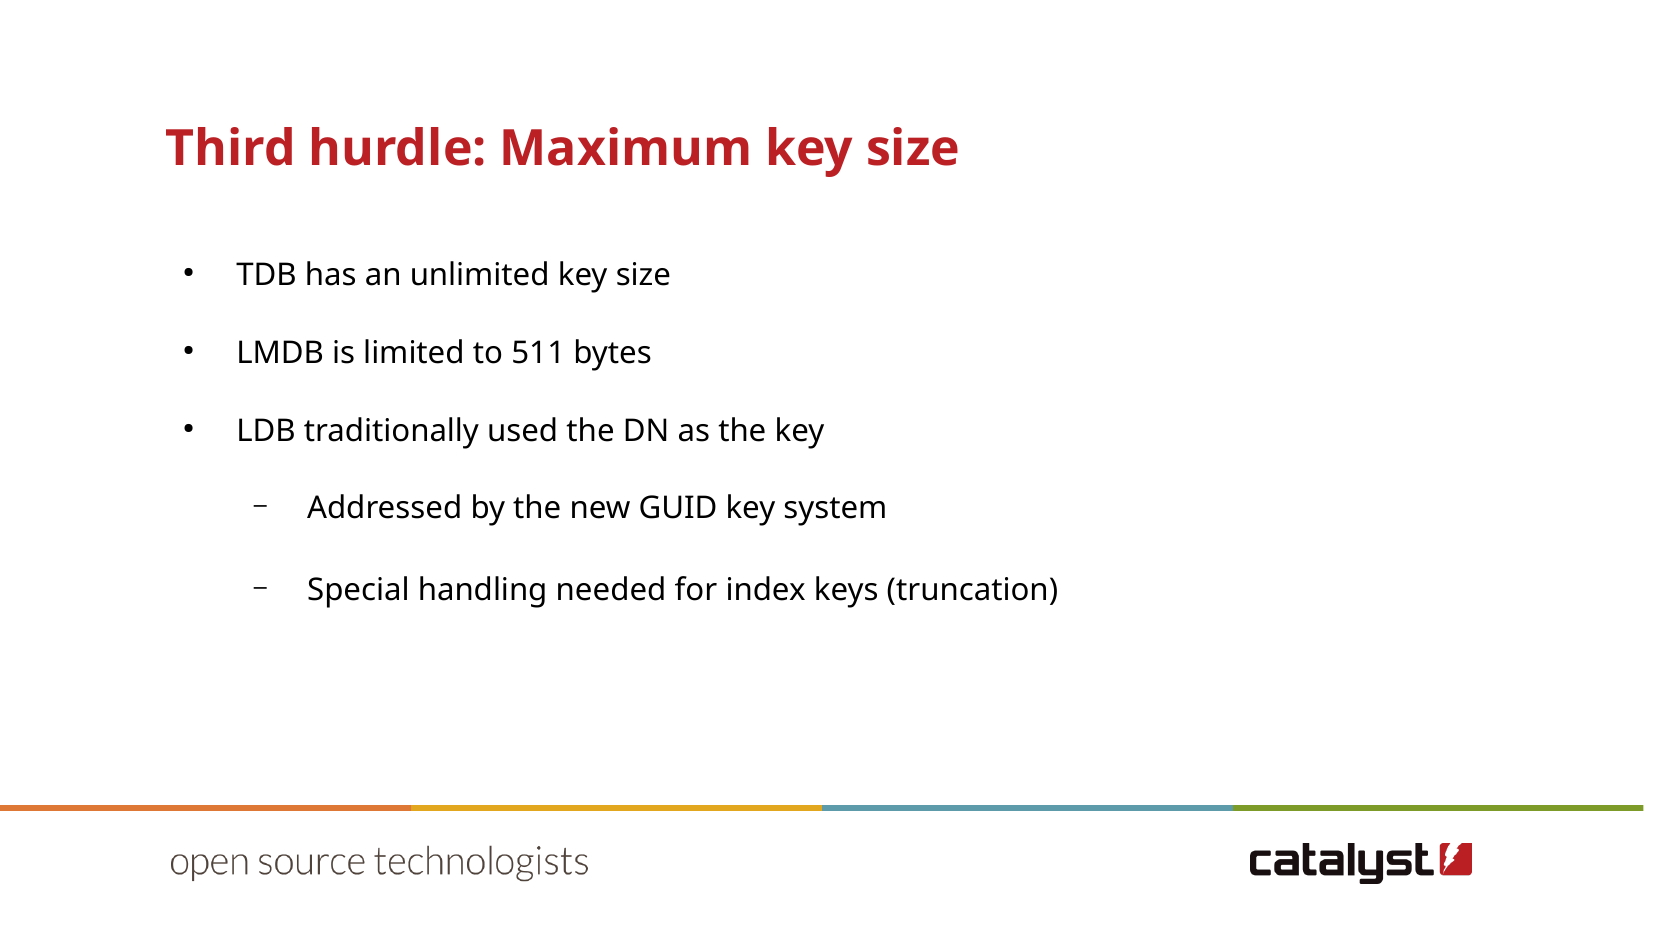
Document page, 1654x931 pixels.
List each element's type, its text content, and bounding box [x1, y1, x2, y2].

title Third hurdle: Maximum key size [165, 68, 1489, 224]
picture [0, 805, 1644, 884]
list TDB has an unlimited key size LMDB is limited to 511 bytes LDB traditionally used the DN as the key Addressed by the new GUID key system Special handling needed for index keys (truncation) [165, 230, 1489, 770]
